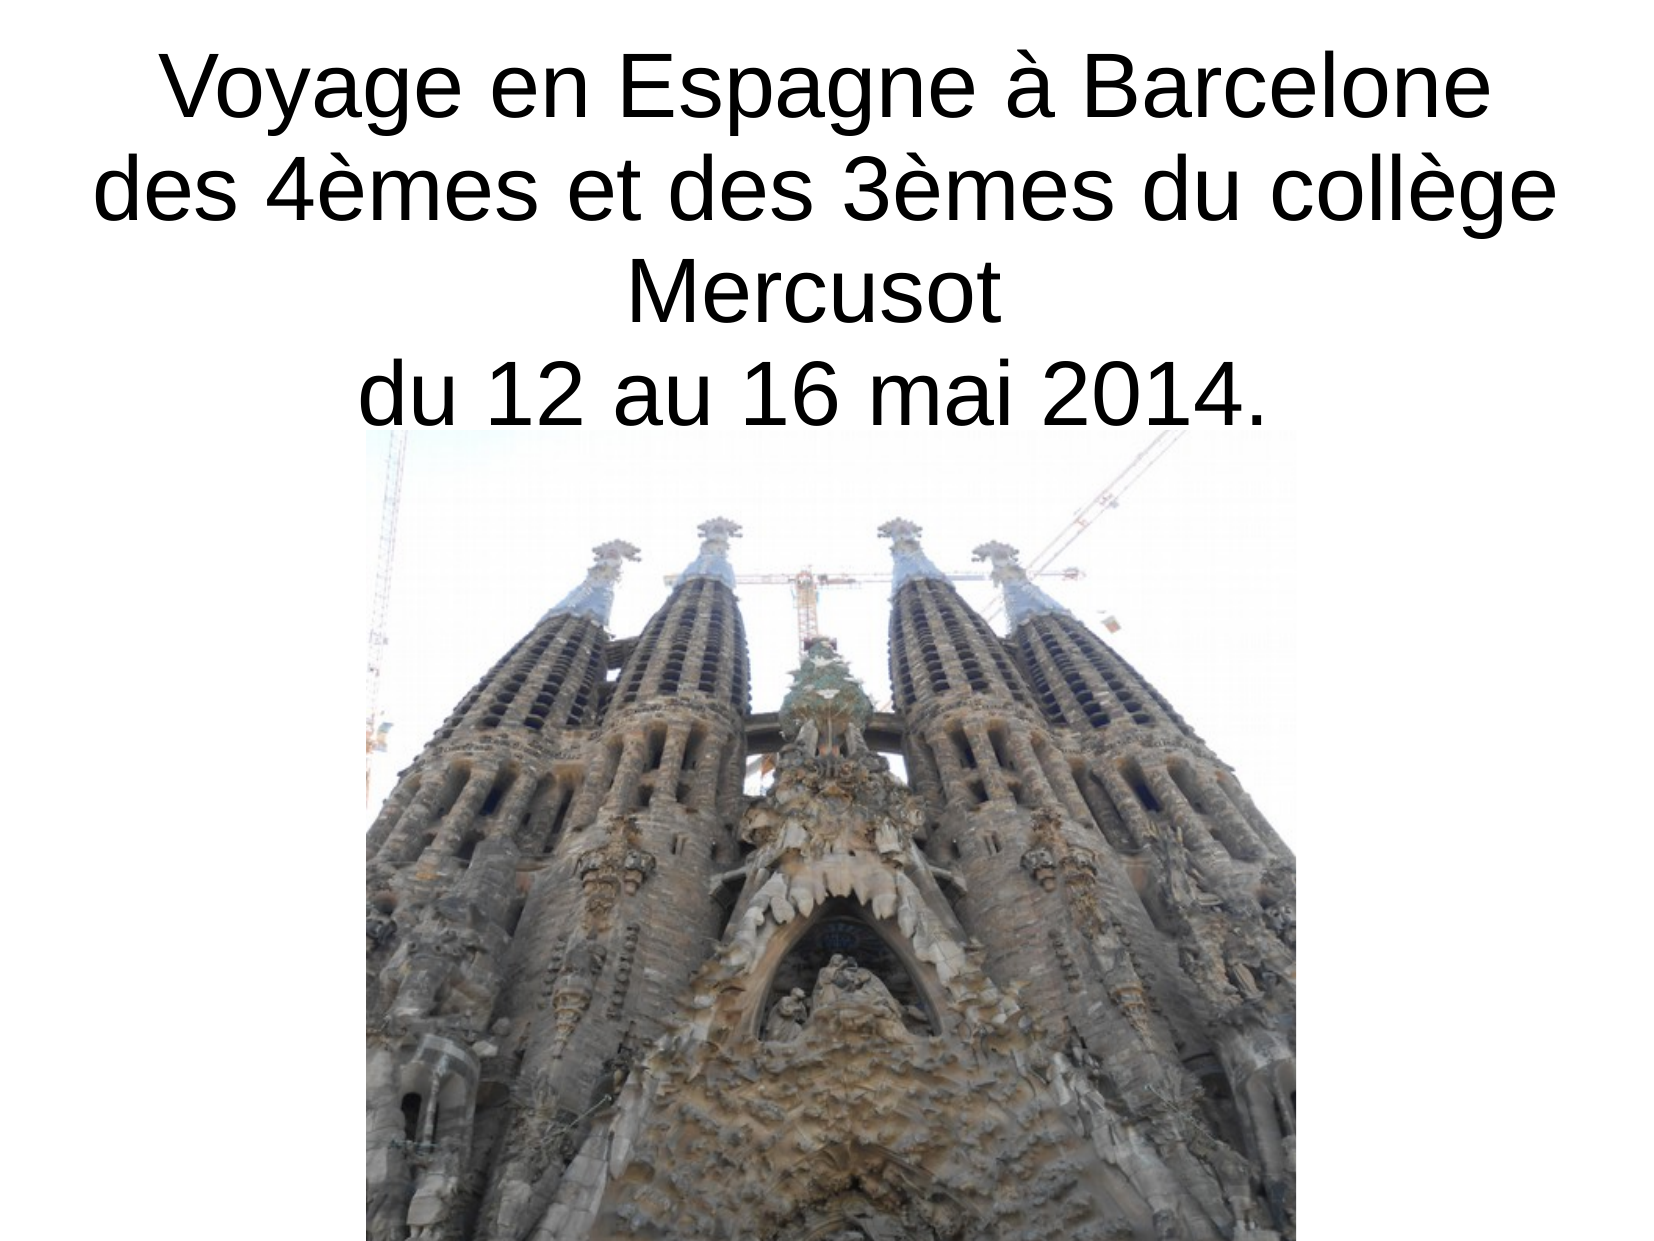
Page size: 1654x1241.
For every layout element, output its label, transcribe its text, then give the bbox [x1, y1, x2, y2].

title Voyage en Espagne à Barcelone des 4èmes et des 3èmes du collège Mercusot du 12 au 16 mai 2014. [82, 34, 1571, 548]
picture [366, 430, 1297, 1241]
